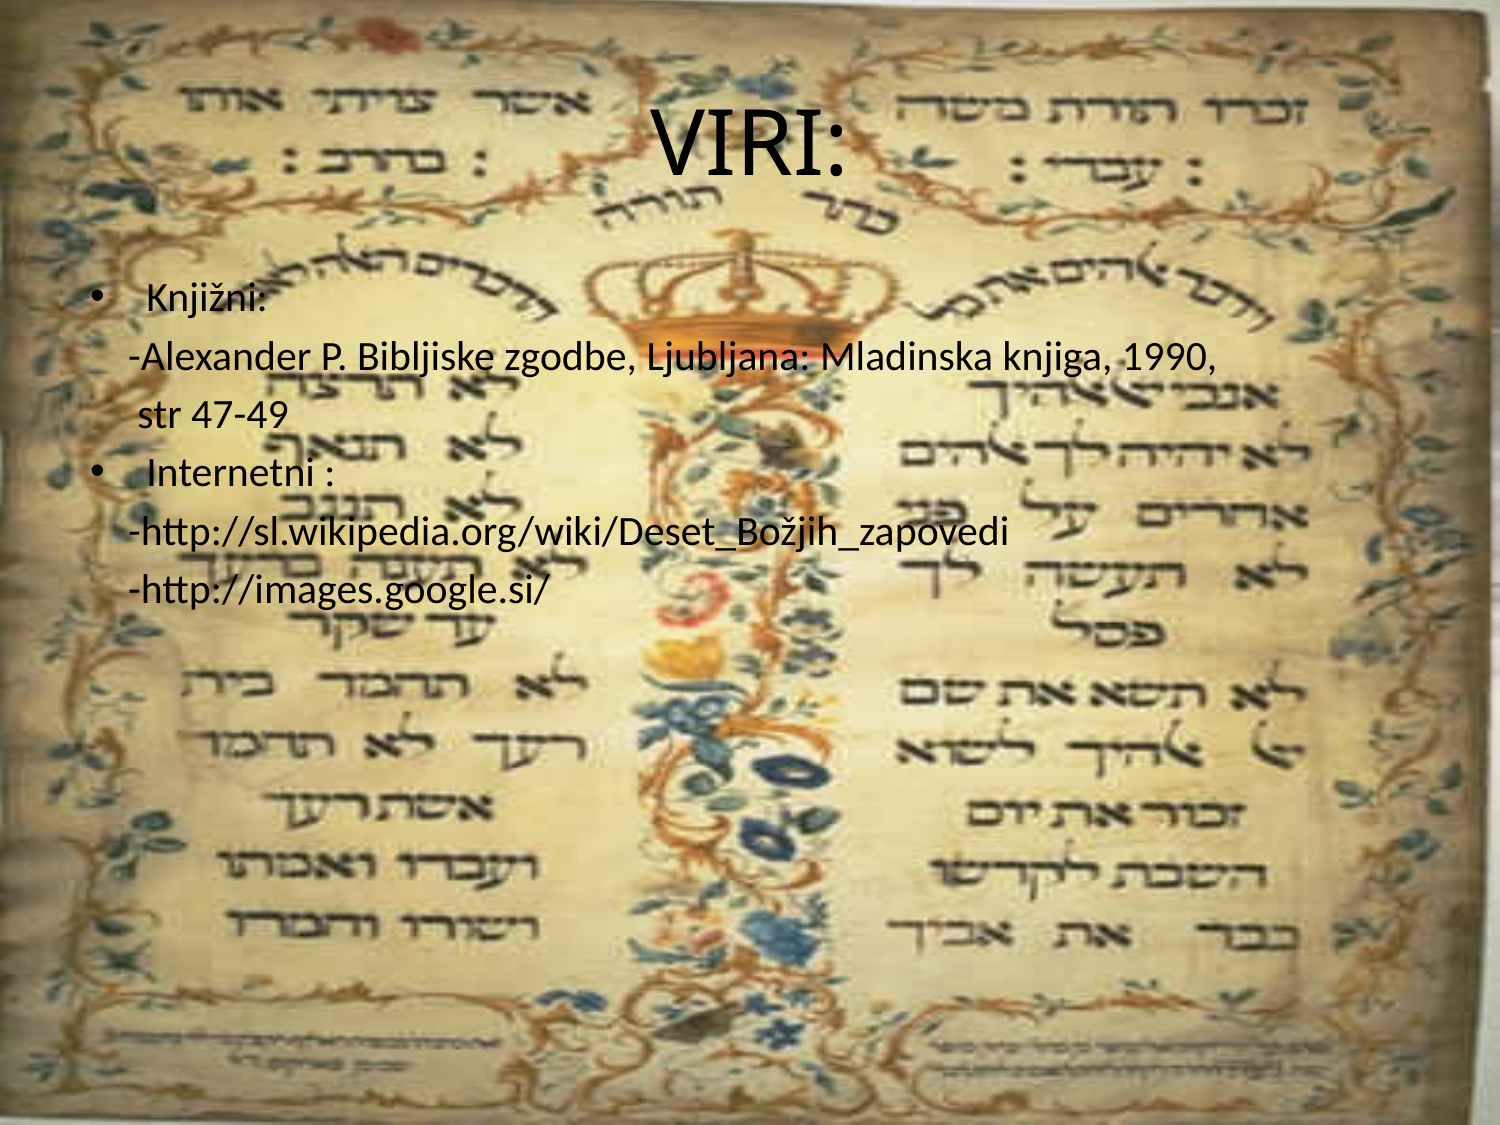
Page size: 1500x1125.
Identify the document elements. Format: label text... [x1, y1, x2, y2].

title VIRI: [75, 45, 1425, 233]
picture [0, 0, 1500, 1125]
list Knjižni: -Alexander P. Bibljiske zgodbe, Ljubljana: Mladinska knjiga, 1990, str 47-49 Internetni : -http://sl.wikipedia.org/wiki/Deset_Božjih_zapovedi -http://images.google.si/ [75, 262, 1425, 1005]
